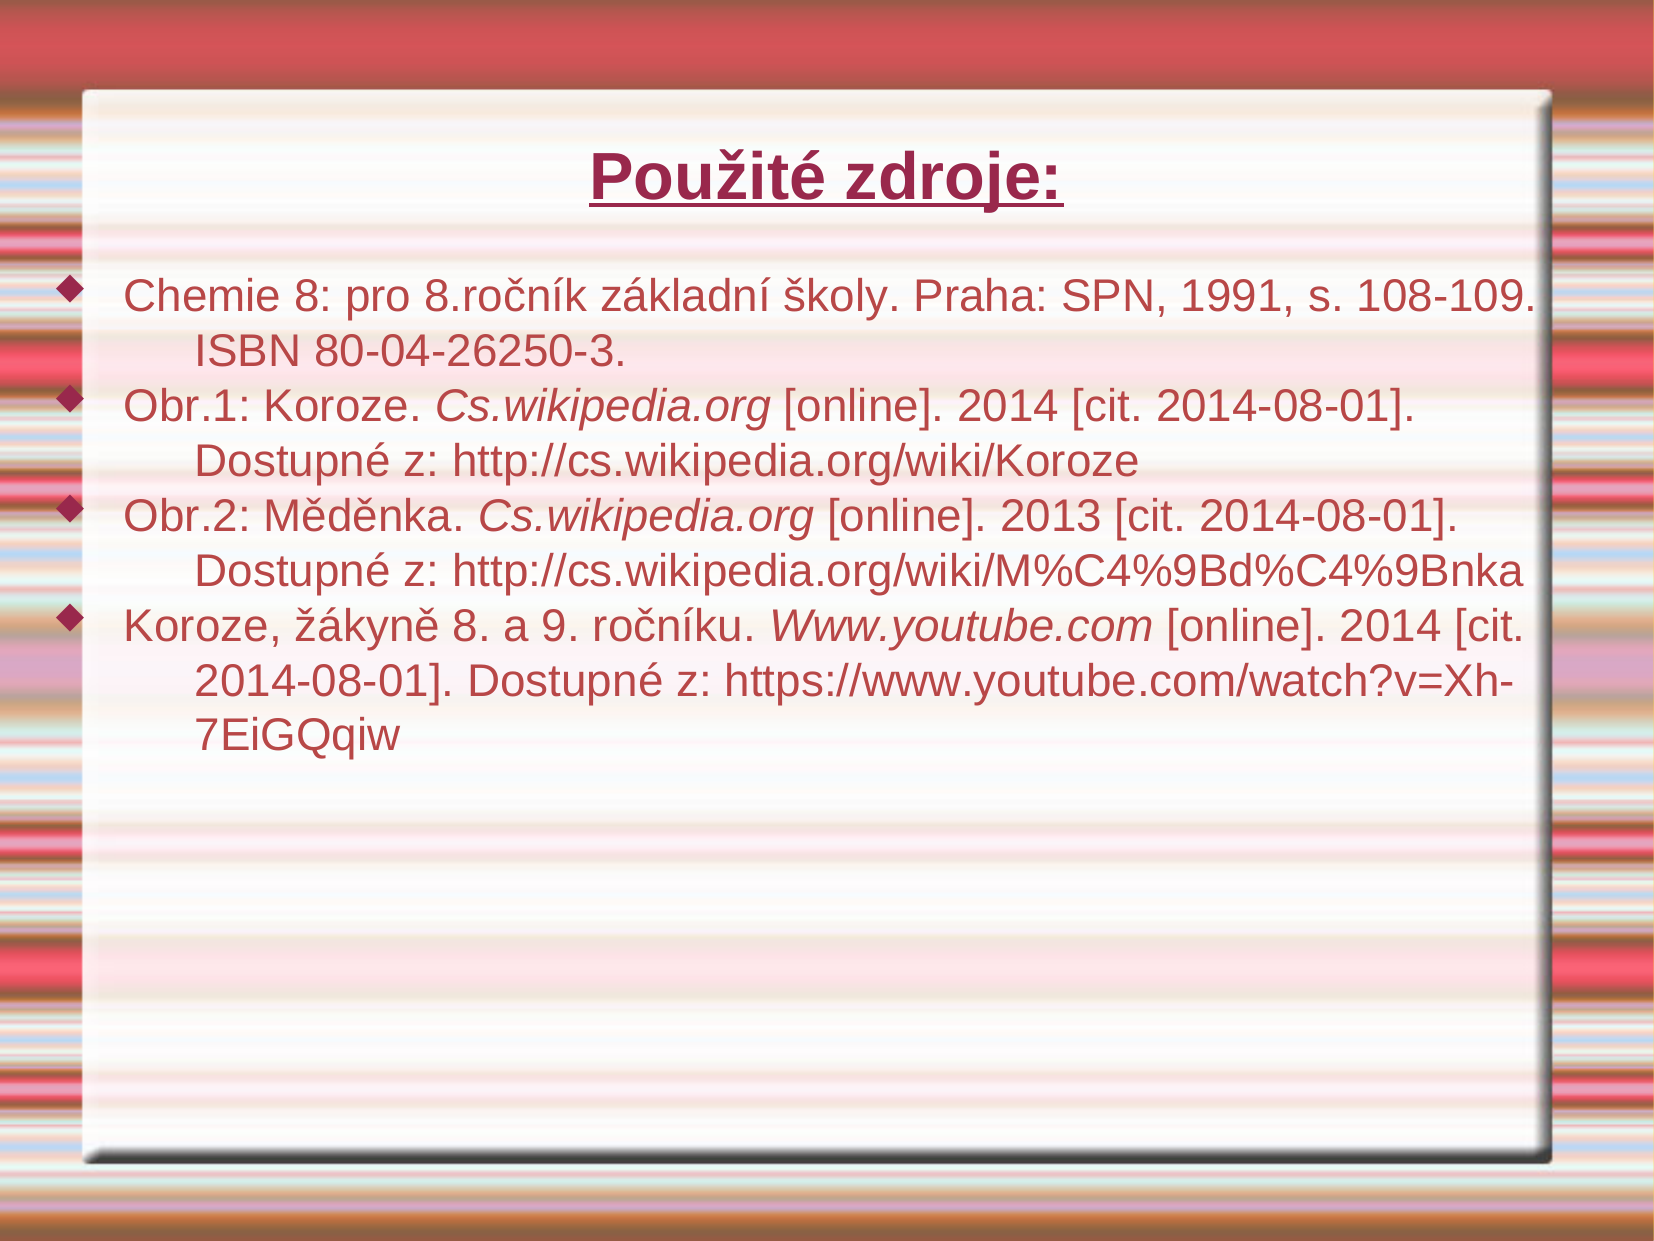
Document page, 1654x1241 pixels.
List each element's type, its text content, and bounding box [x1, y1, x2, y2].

title Použité zdroje: [120, 79, 1533, 265]
list Chemie 8: pro 8.ročník základní školy. Praha: SPN, 1991, s. 108-109. ISBN 80-04-26250-3. Obr.1: Koroze. Cs.wikipedia.org [online]. 2014 [cit. 2014-08-01]. Dostupné z: http://cs.wikipedia.org/wiki/Koroze Obr.2: Měděnka. Cs.wikipedia.org [online]. 2013 [cit. 2014-08-01]. Dostupné z: http://cs.wikipedia.org/wiki/M%C4%9Bd%C4%9Bnka Koroze, žákyně 8. a 9. ročníku. Www.youtube.com [online]. 2014 [cit. 2014-08-01]. Dostupné z: https://www.youtube.com/watch?v=Xh-7EiGQqiw [29, 265, 1565, 1123]
